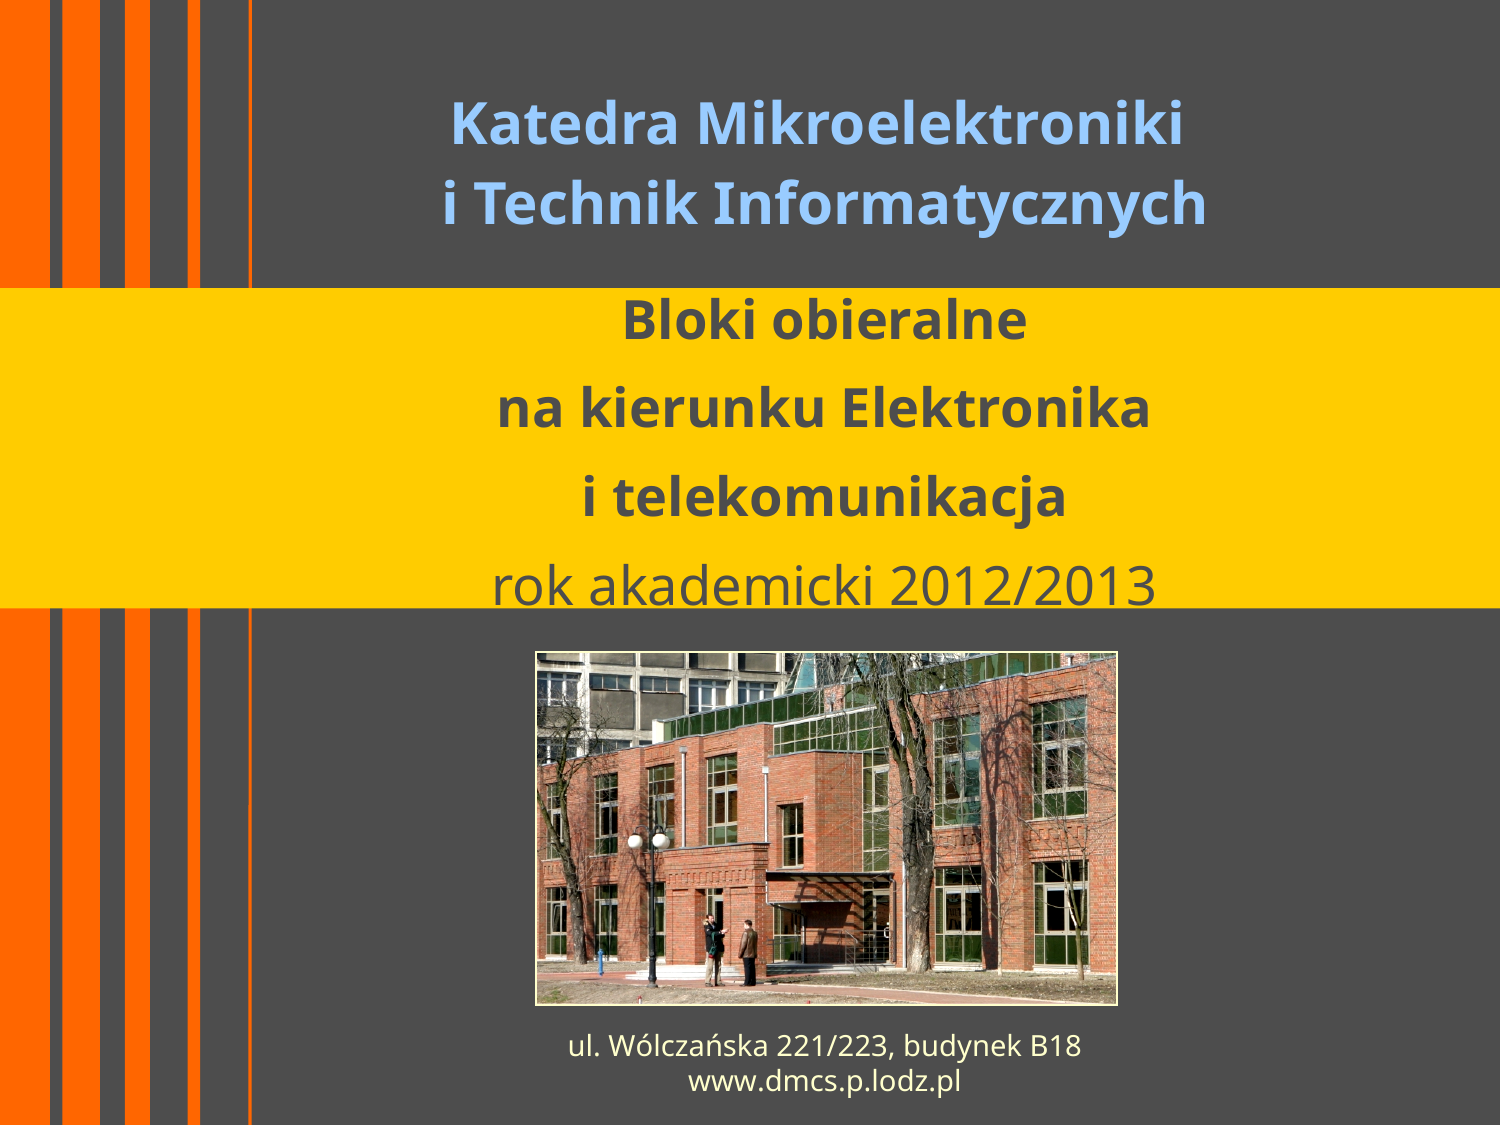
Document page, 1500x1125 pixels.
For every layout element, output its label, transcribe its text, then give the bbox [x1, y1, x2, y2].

text_box [0, 0, 1500, 1125]
picture [537, 652, 1117, 1004]
text_box [187, 276, 201, 280]
subtitle Bloki obieralne na kierunku Elektronika i telekomunikacja rok akademicki 2012/2013 [150, 280, 1500, 608]
text_box ul. Wólczańska 221/223, budynek B18 www.dmcs.p.lodz.pl [150, 999, 1500, 1125]
title Katedra Mikroelektroniki i Technik Informatycznych [150, 74, 1500, 276]
text_box [187, 0, 201, 74]
